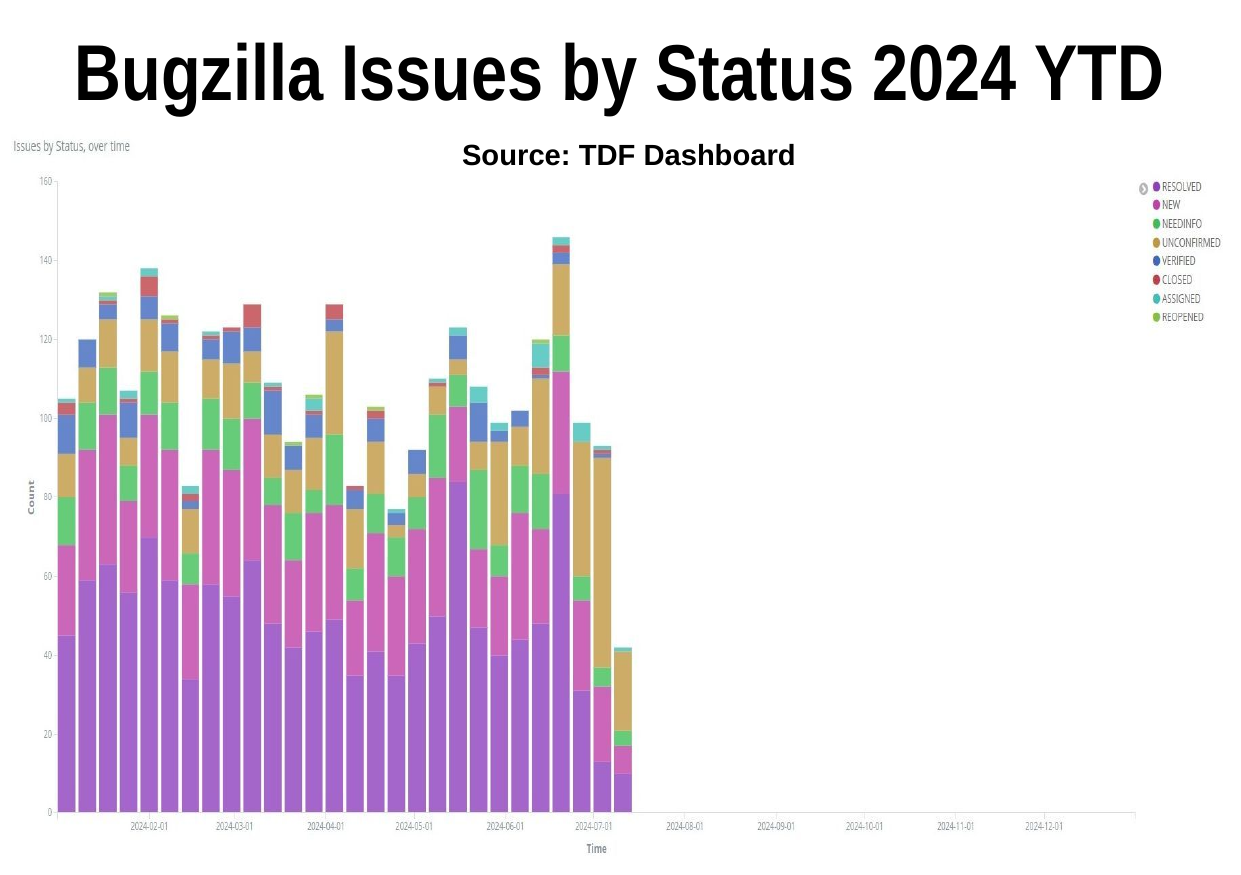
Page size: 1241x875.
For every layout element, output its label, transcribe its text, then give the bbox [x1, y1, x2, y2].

title Bugzilla Issues by Status 2024 YTD [11, 12, 1229, 132]
text_box Source: TDF Dashboard [447, 131, 812, 185]
picture [11, 132, 1229, 863]
